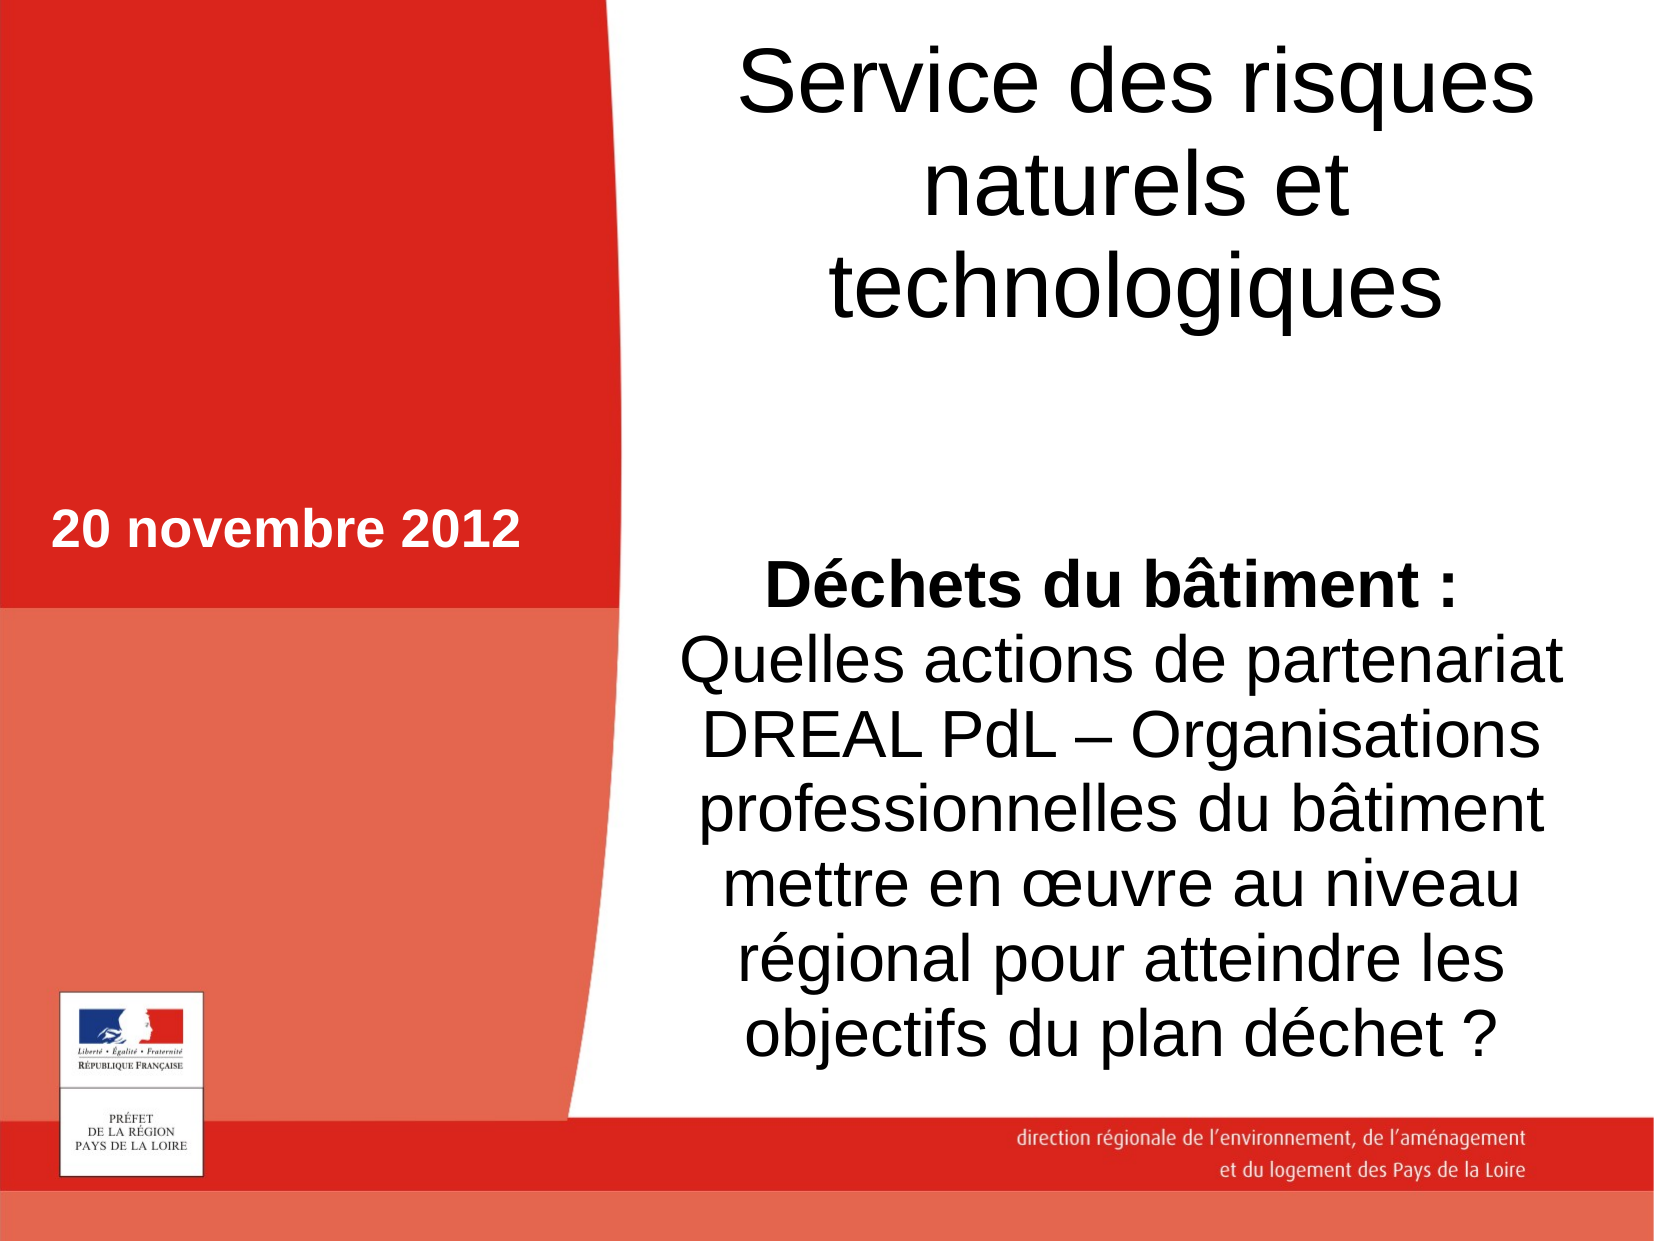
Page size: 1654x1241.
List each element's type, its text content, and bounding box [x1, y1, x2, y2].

subtitle Déchets du bâtiment : Quelles actions de partenariat DREAL PdL – Organisations professionnelles du bâtiment mettre en œuvre au niveau régional pour atteindre les objectifs du plan déchet ? [679, 406, 1565, 1211]
title Service des risques naturels et technologiques [649, 29, 1625, 338]
text_box 20 novembre 2012 [5, 454, 567, 603]
picture [0, 0, 1654, 1241]
